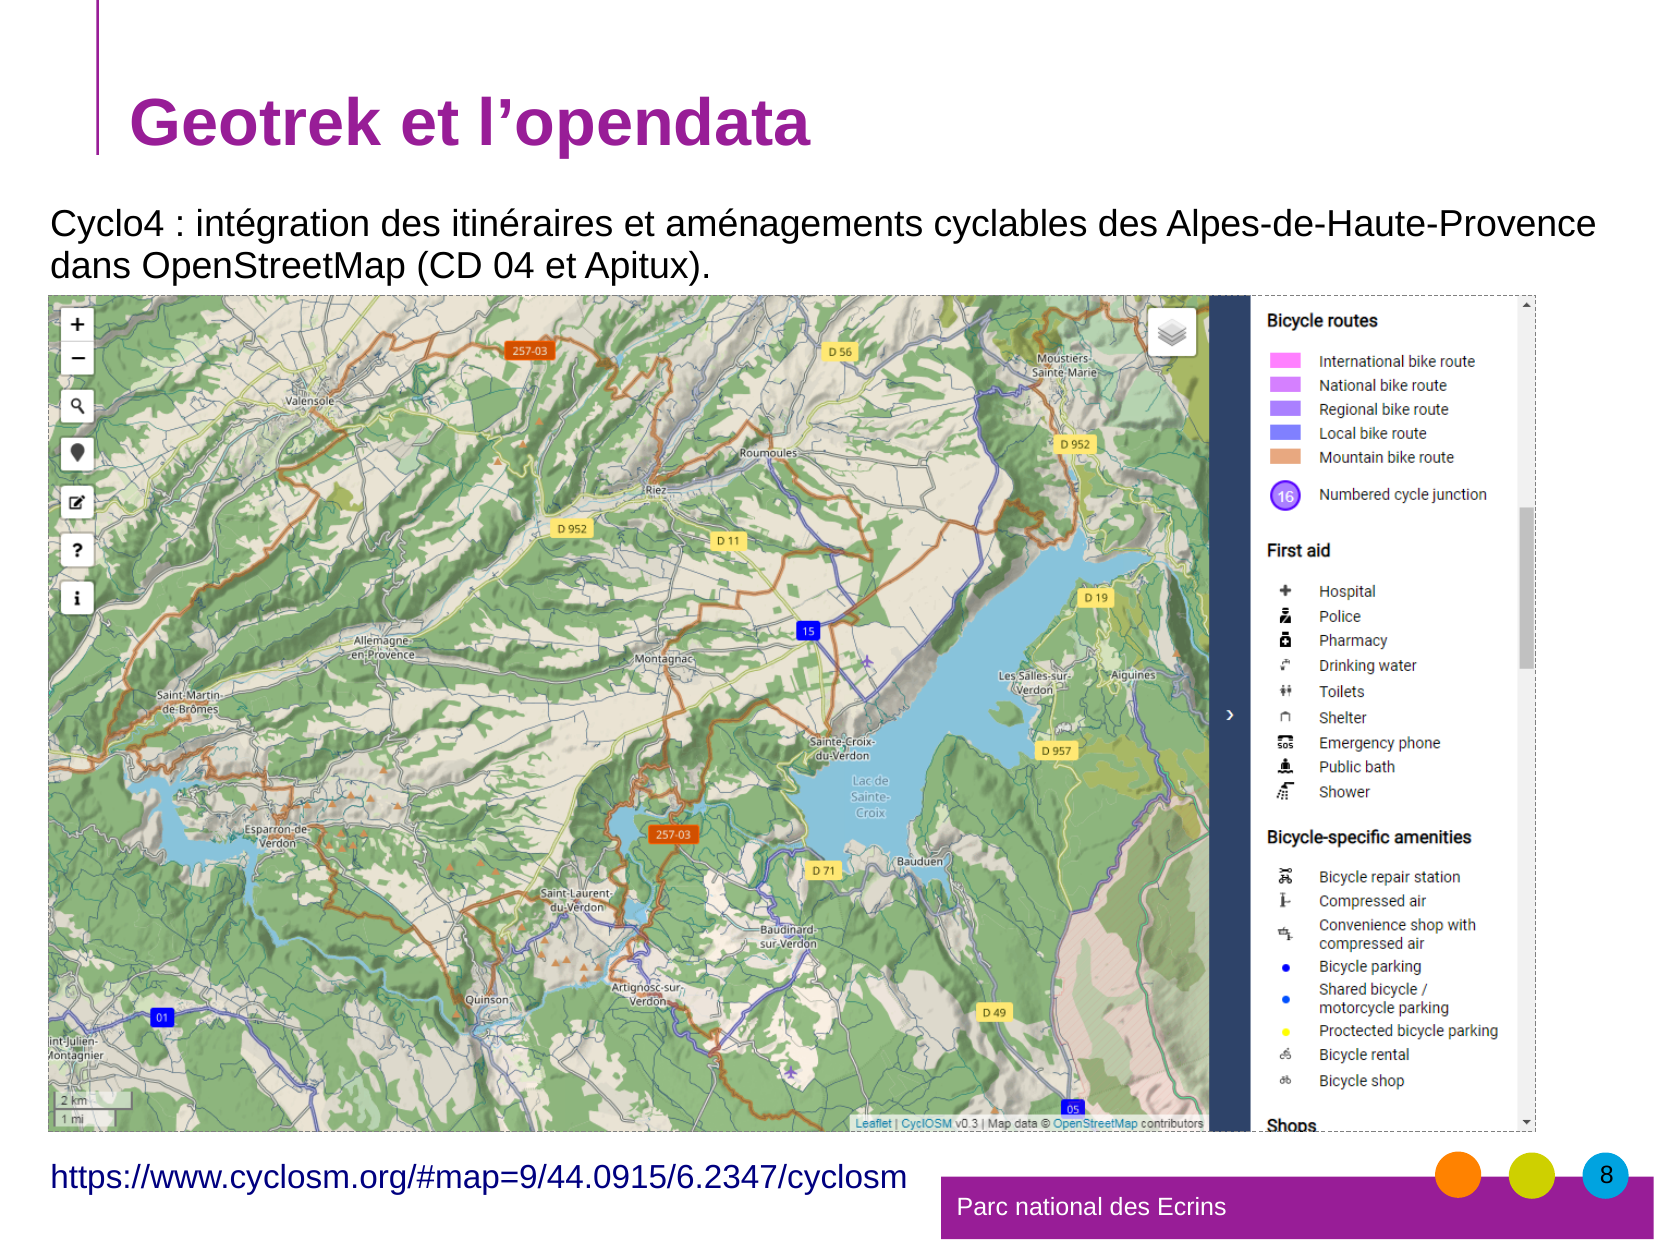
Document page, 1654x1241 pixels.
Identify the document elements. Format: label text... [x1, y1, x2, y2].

text_box Cyclo4 : intégration des itinéraires et aménagements cyclables des Alpes-de-Haute-Provence dans OpenStreetMap (CD 04 et Apitux). [35, 195, 1613, 294]
picture [48, 295, 1536, 1132]
title Geotrek et l’opendata [129, 11, 1619, 160]
text_box https://www.cyclosm.org/#map=9/44.0915/6.2347/cyclosm [35, 1151, 934, 1204]
